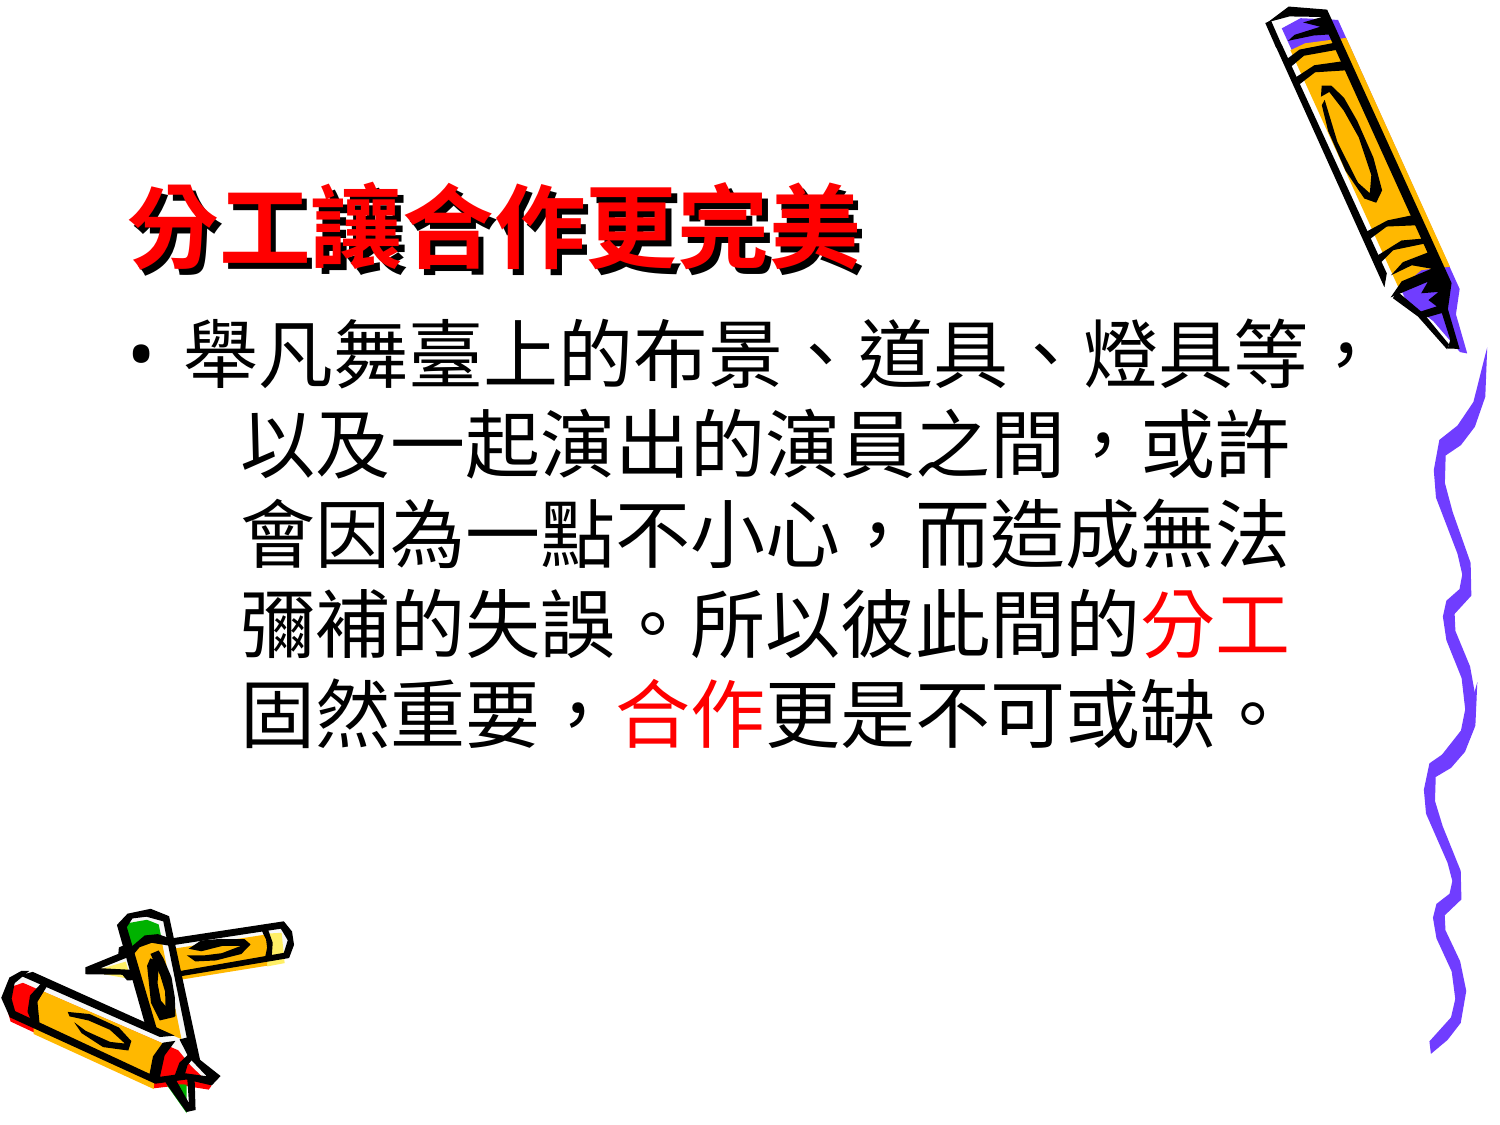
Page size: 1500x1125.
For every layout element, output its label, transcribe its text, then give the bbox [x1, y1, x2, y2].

title 分工讓合作更完美 [112, 24, 1240, 288]
list 舉凡舞臺上的布景、道具、燈具等，以及一起演出的演員之間，或許會因為一點不小心，而造成無法彌補的失誤。所以彼此間的分工固然重要，合作更是不可或缺。 [112, 299, 1375, 901]
